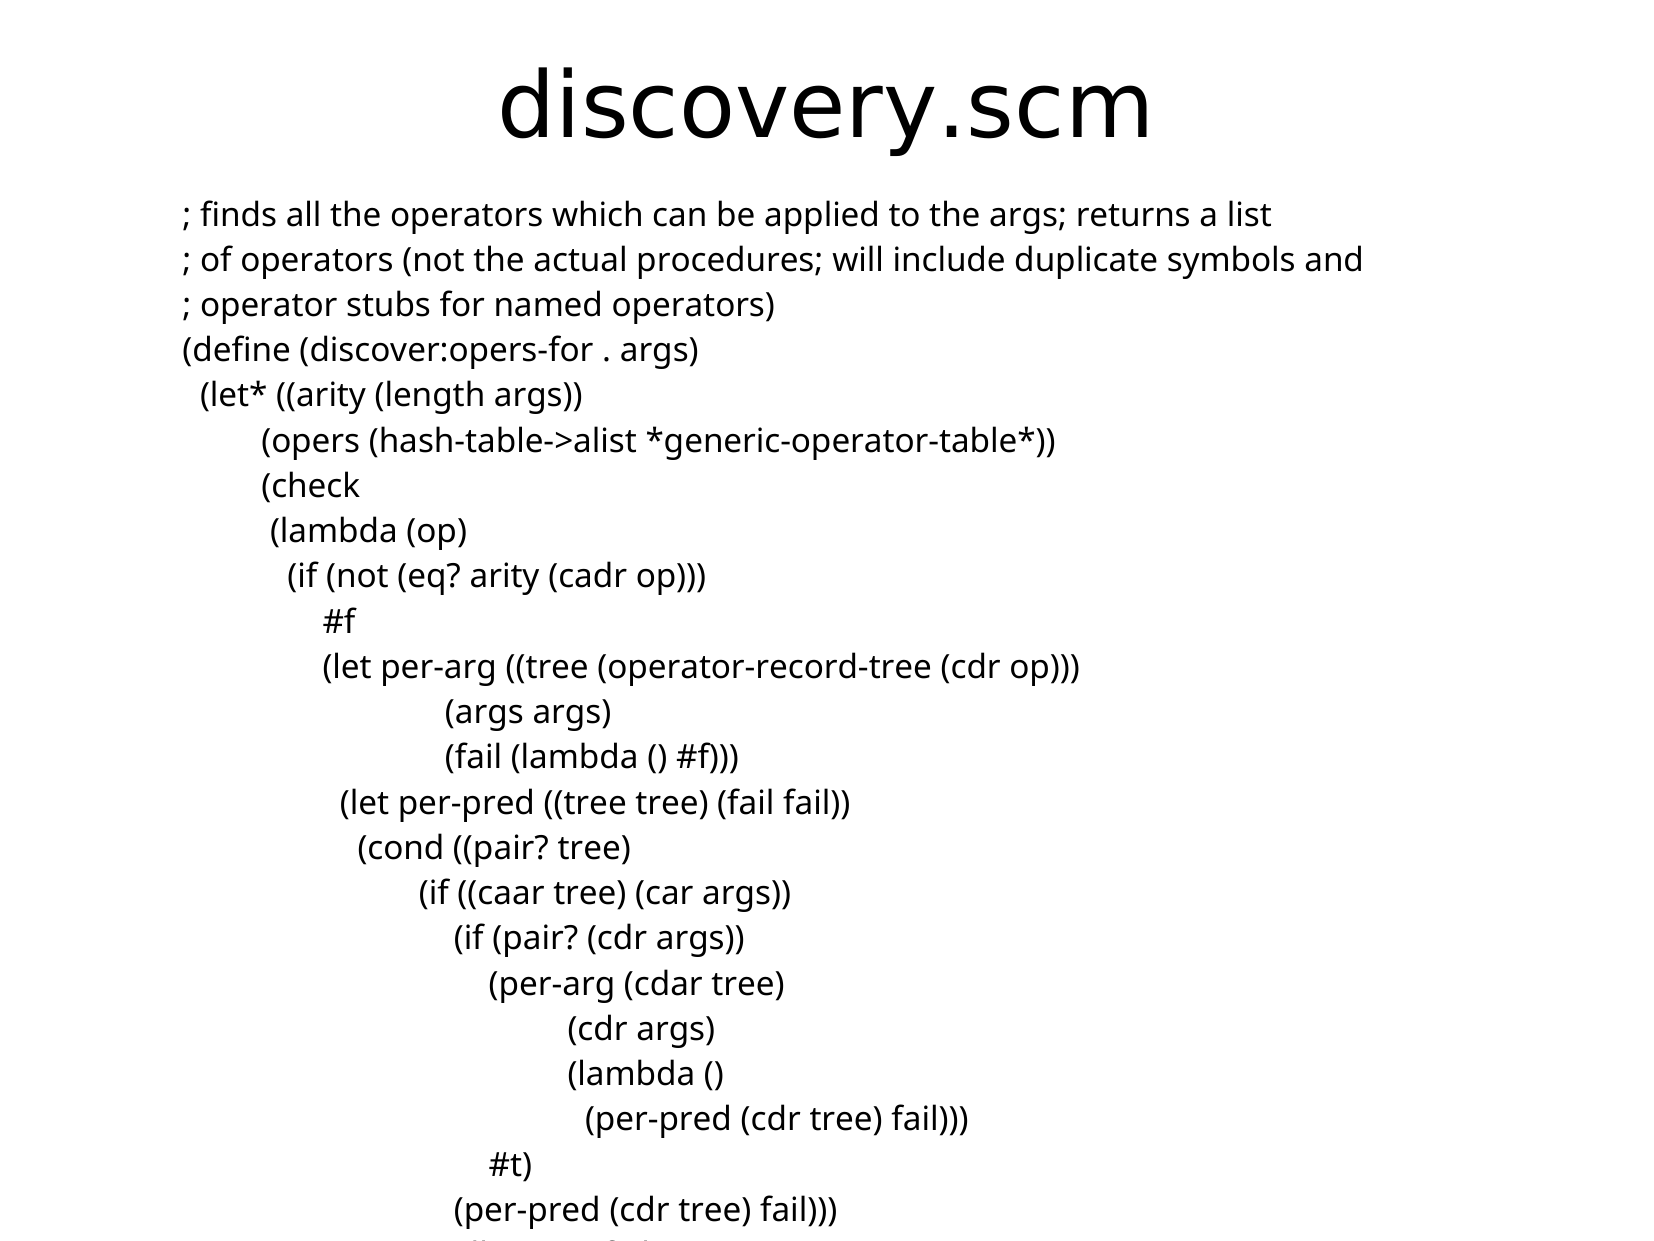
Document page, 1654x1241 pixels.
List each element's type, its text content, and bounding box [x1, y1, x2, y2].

title discovery.scm [82, 2, 1571, 210]
text_box ; finds all the operators which can be applied to the args; returns a list ; of operators (not the actual procedures; will include duplicate symbols and ; operator stubs for named operators) (define (discover:opers-for . args) (let* ((arity (length args)) (opers (hash-table->alist *generic-operator-table*)) (check (lambda (op) (if (not (eq? arity (cadr op))) #f (let per-arg ((tree (operator-record-tree (cdr op))) (args args) (fail (lambda () #f))) (let per-pred ((tree tree) (fail fail)) (cond ((pair? tree) (if ((caar tree) (car args)) (if (pair? (cdr args)) (per-arg (cdar tree) (cdr args) (lambda () (per-pred (cdr tree) fail))) #t) (per-pred (cdr tree) fail))) ((null? tree) (fail)) (else #t)))))))) (map car (filter check opers)))) [167, 183, 1518, 1238]
